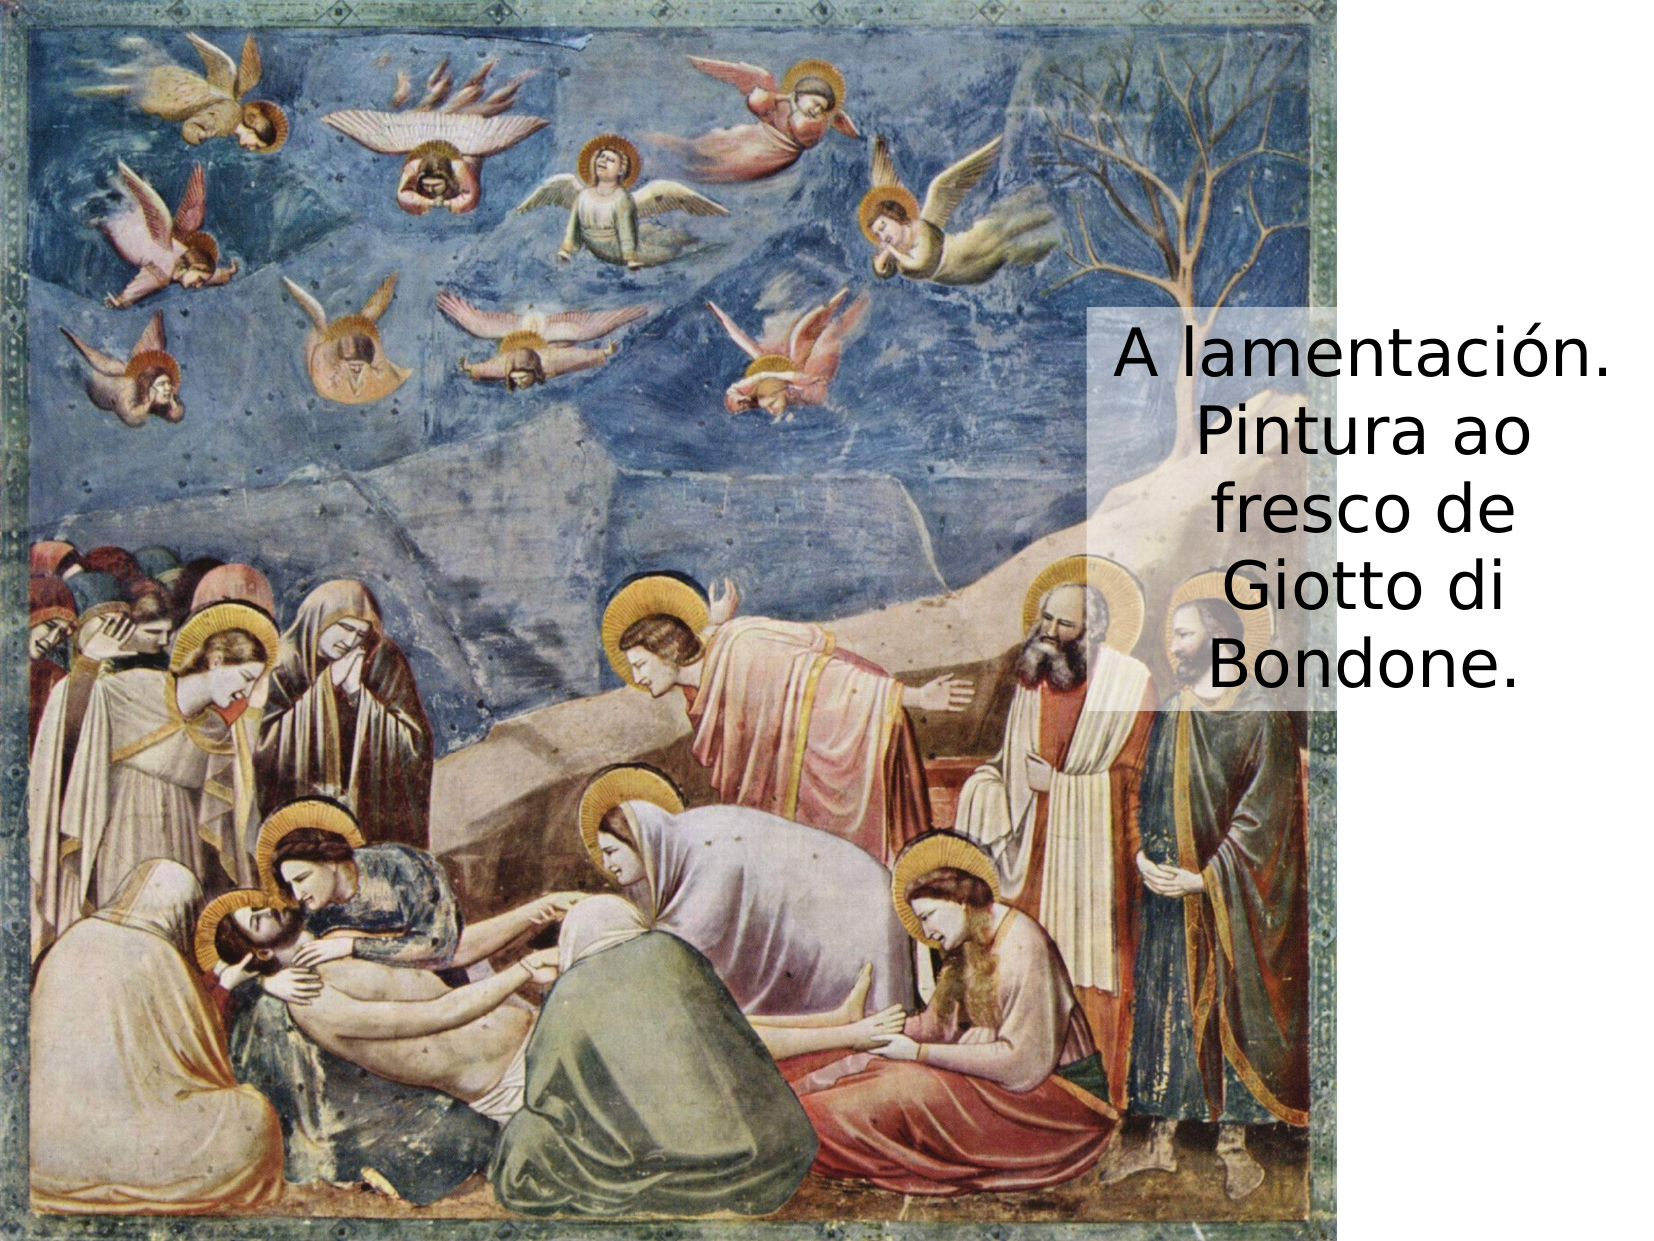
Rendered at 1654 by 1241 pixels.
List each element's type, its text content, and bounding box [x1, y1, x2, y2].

text_box A lamentación. Pintura ao fresco de Giotto di Bondone. [1086, 307, 1642, 711]
picture [0, 0, 1337, 1241]
